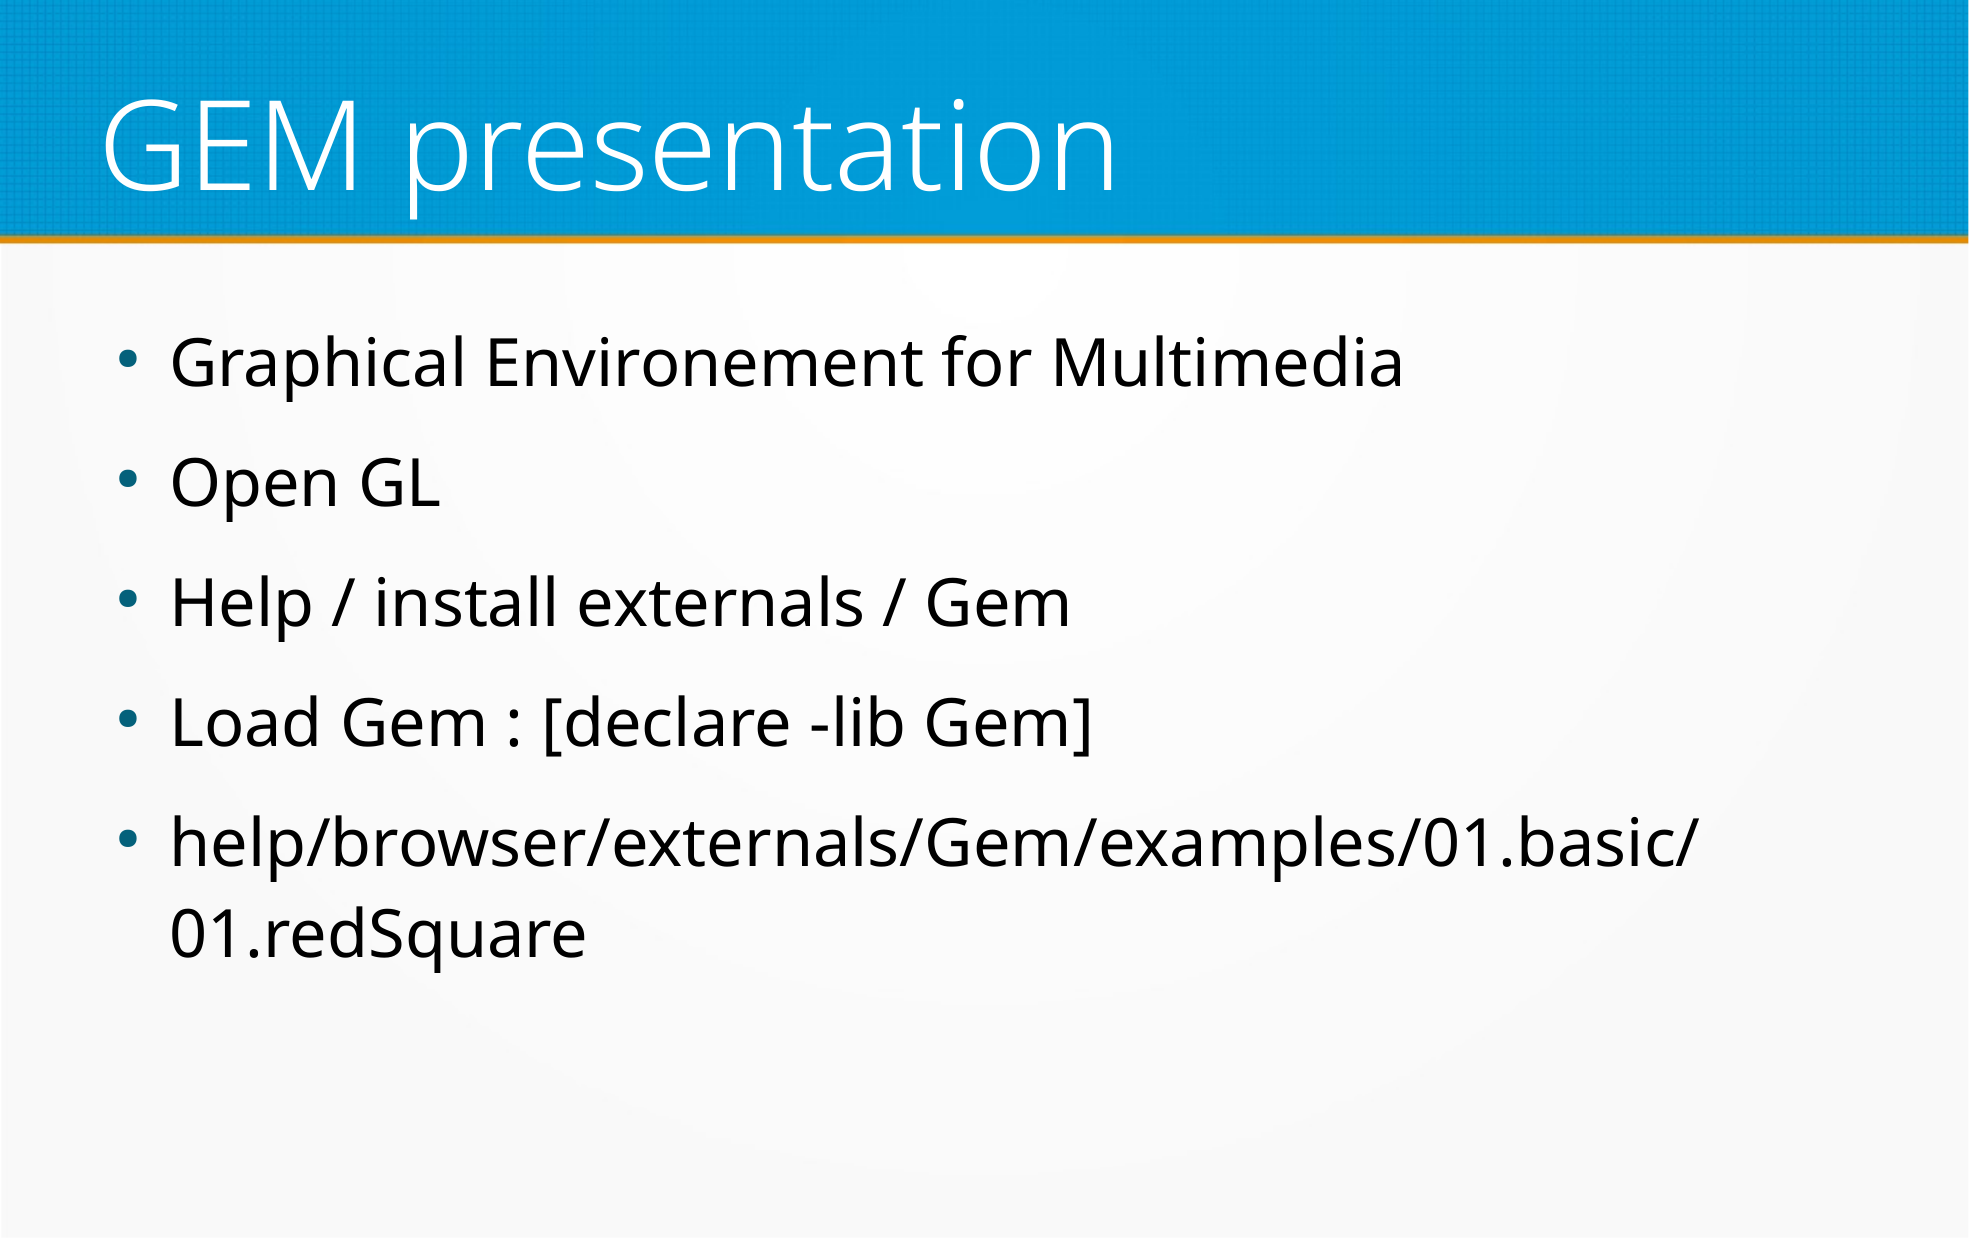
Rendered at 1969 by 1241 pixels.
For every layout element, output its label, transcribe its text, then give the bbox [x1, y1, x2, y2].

title GEM presentation [98, 19, 1870, 227]
picture [0, 233, 1969, 1241]
list Graphical Environement for Multimedia Open GL Help / install externals / Gem Load Gem : [declare -lib Gem] help/browser/externals/Gem/examples/01.basic/01.redSquare [98, 315, 1861, 1081]
